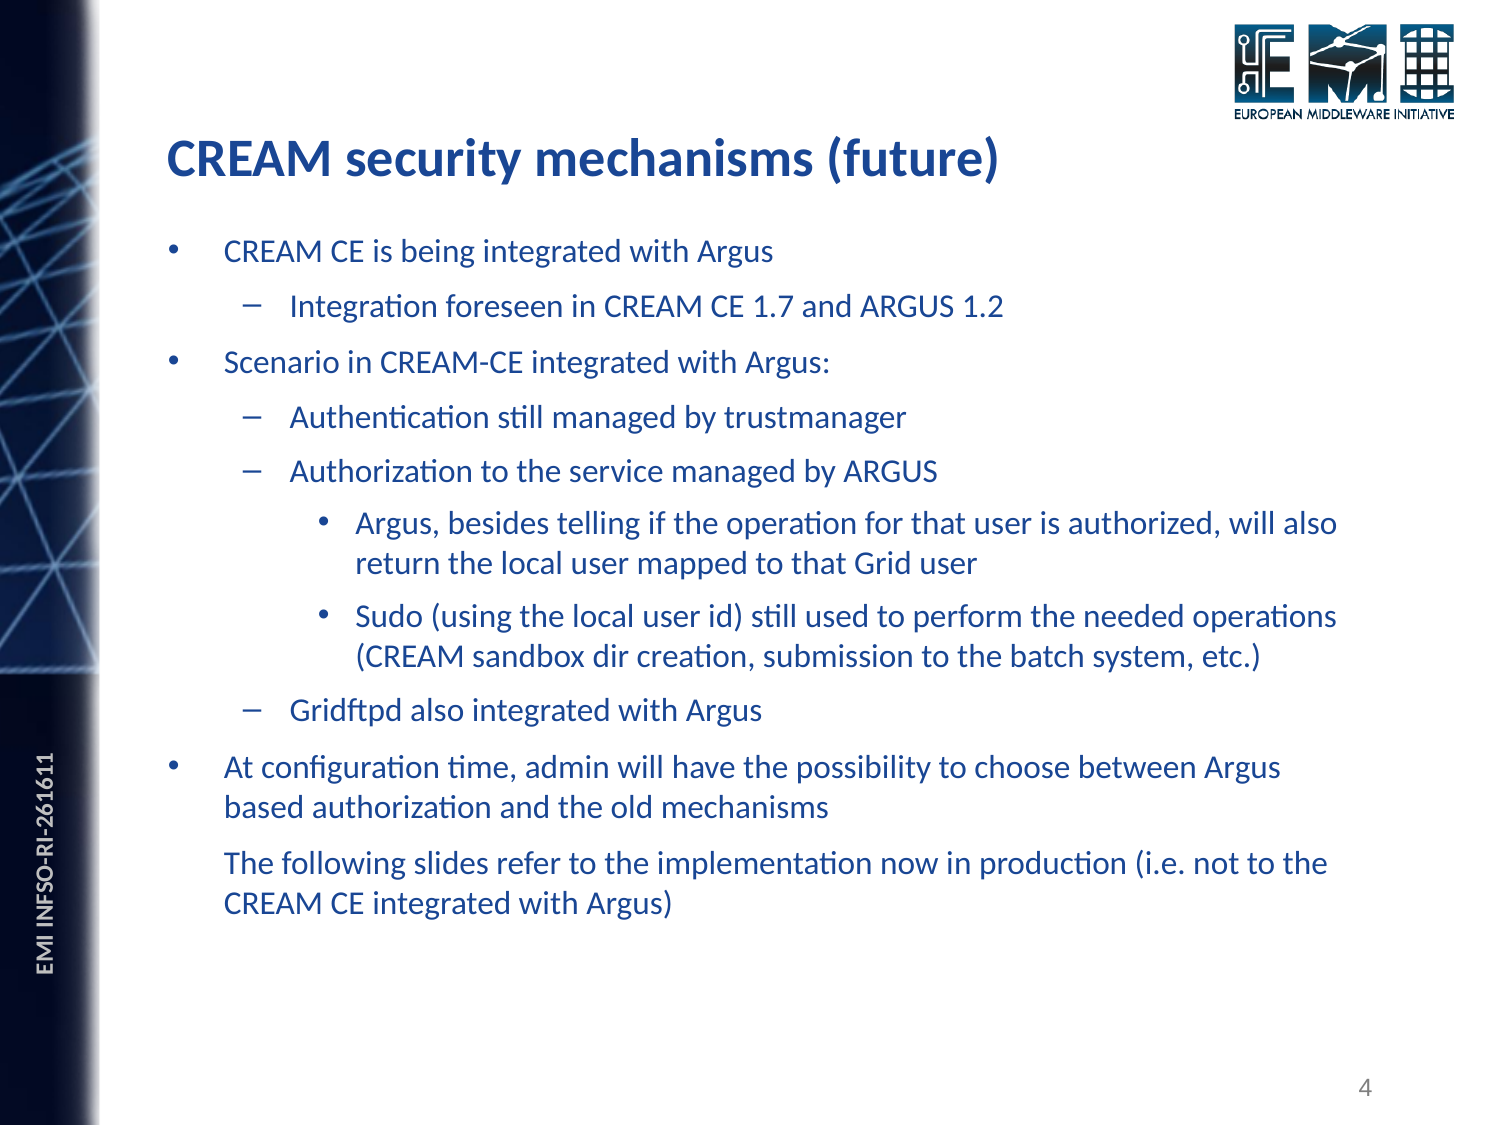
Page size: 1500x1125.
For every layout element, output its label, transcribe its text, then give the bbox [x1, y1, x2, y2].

text_box <number> [1343, 1063, 1426, 1123]
picture [1185, 8, 1500, 140]
list CREAM CE is being integrated with Argus Integration foreseen in CREAM CE 1.7 and ARGUS 1.2 Scenario in CREAM-CE integrated with Argus: Authentication still managed by trustmanager Authorization to the service managed by ARGUS Argus, besides telling if the operation for that user is authorized, will also return the local user mapped to that Grid user Sudo (using the local user id) still used to perform the needed operations (CREAM sandbox dir creation, submission to the batch system, etc.) Gridftpd also integrated with Argus At configuration time, admin will have the possibility to choose between Argus based authorization and the old mechanisms The following slides refer to the implementation now in production (i.e. not to the CREAM CE integrated with Argus) [153, 221, 1381, 1106]
picture [0, 0, 111, 1125]
text_box CREAM security mechanisms (future) [153, 115, 1388, 196]
